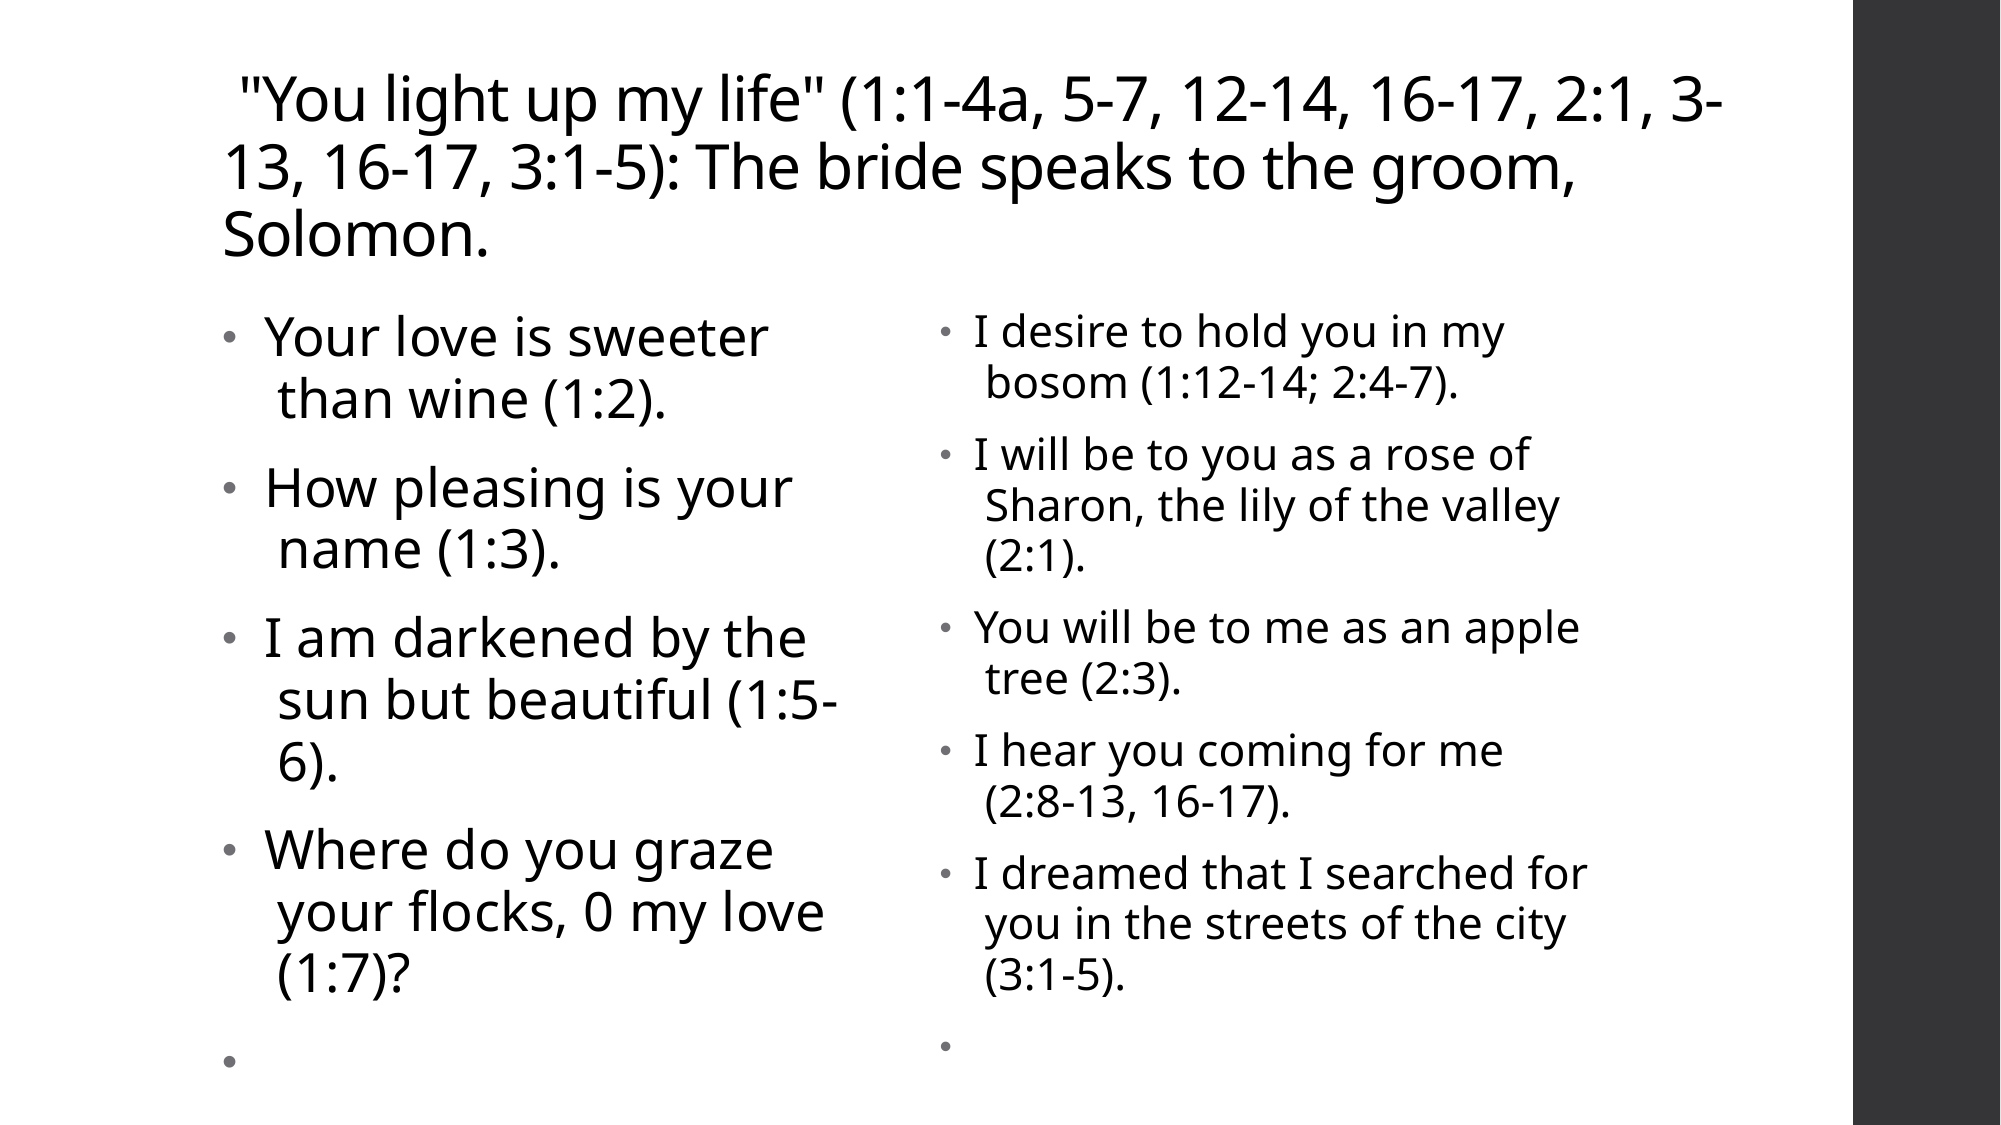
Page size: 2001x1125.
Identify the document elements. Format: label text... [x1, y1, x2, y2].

list Your love is sweeter than wine (1:2). How pleasing is your name (1:3). I am darkened by the sun but beautiful (1:5-6). Where do you graze your flocks, 0 my love (1:7)? [207, 299, 900, 1014]
list I desire to hold you in my bosom (1:12-14; 2:4-7). I will be to you as a rose of Sharon, the lily of the valley (2:1). You will be to me as an apple tree (2:3). I hear you coming for me (2:8-13, 16-17). I dreamed that I searched for you in the streets of the city (3:1-5). [924, 299, 1617, 1014]
title "You light up my life" (1:1-4a, 5-7, 12-14, 16-17, 2:1, 3-13, 16-17, 3:1-5): The bride speaks to the groom, Solomon. [206, 60, 1797, 278]
